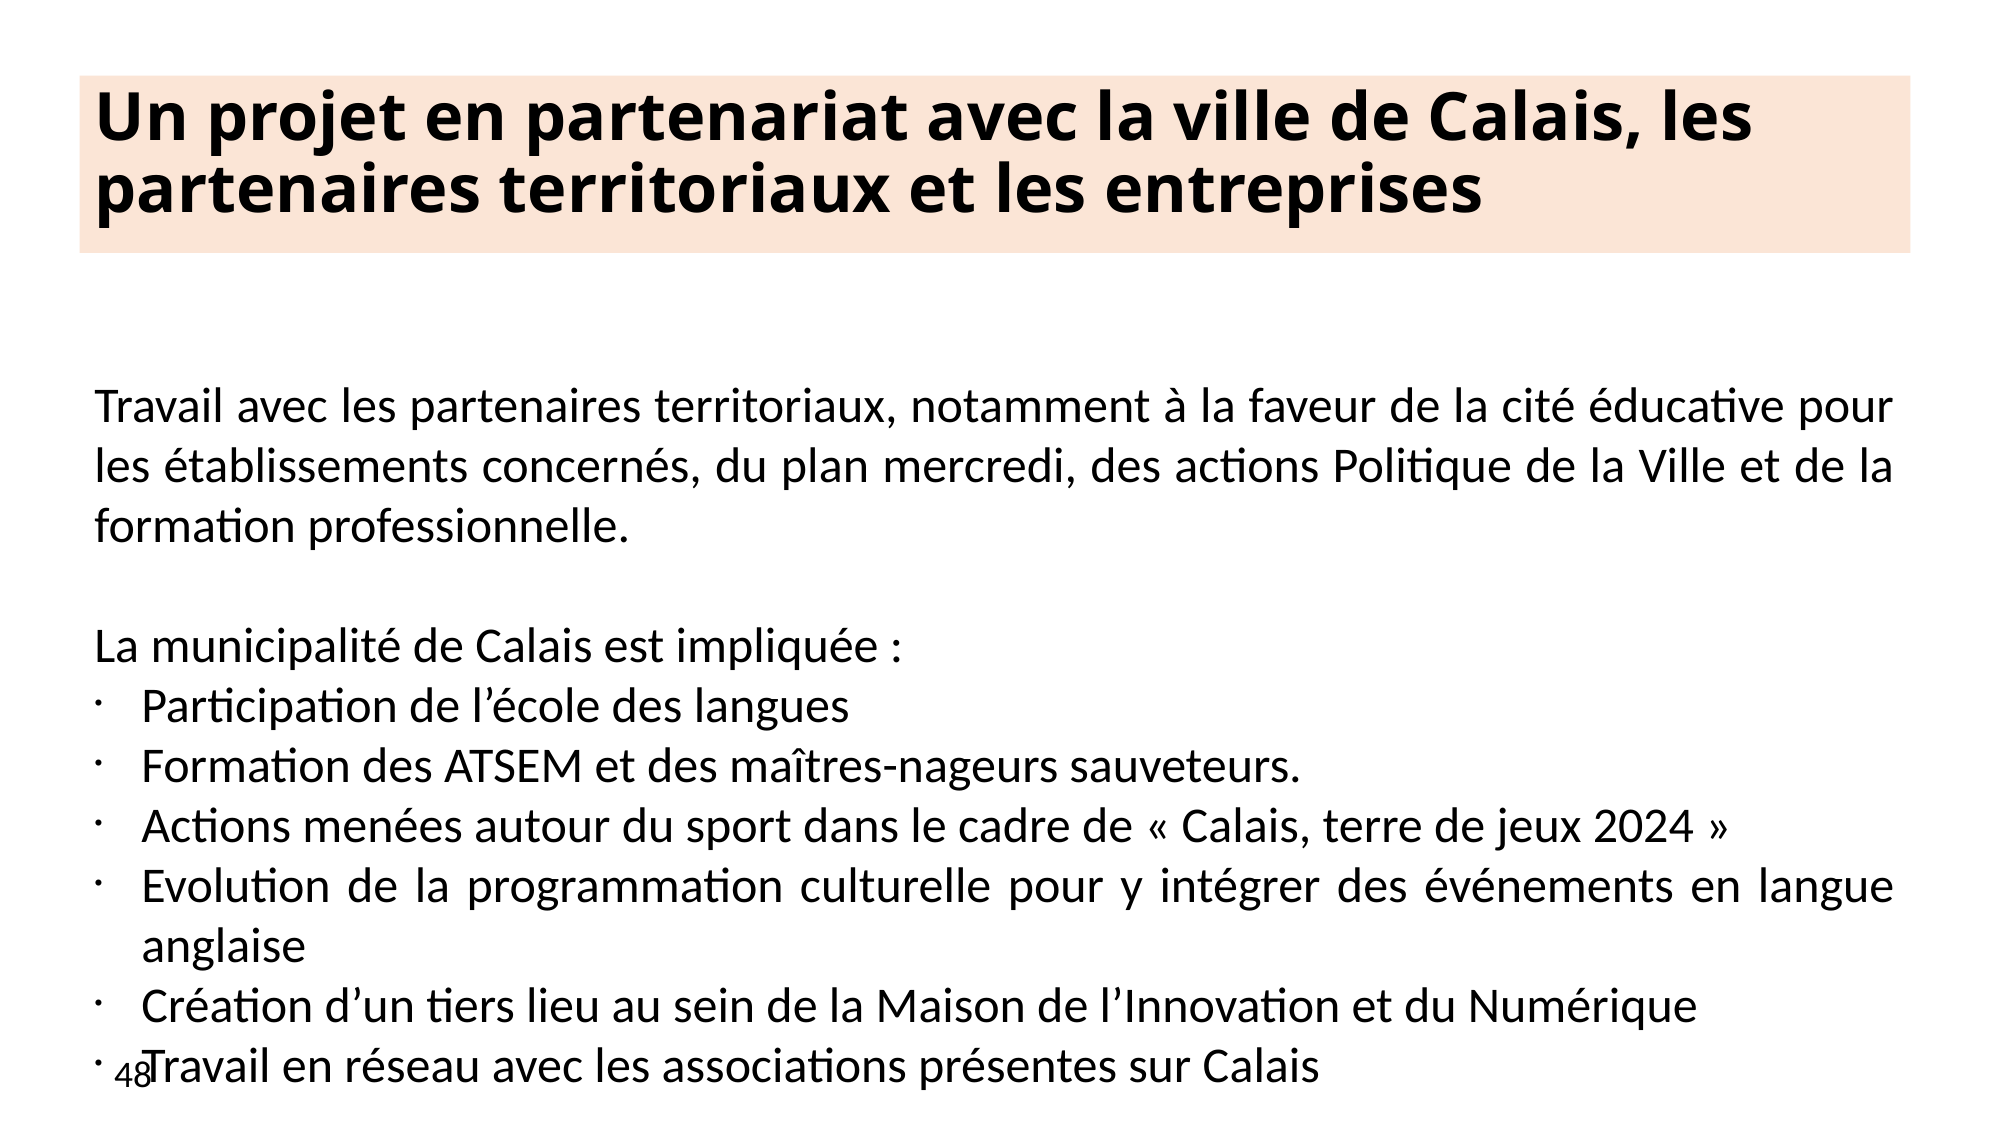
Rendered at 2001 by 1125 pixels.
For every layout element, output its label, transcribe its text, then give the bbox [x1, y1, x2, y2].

text_box Travail avec les partenaires territoriaux, notamment à la faveur de la cité éducative pour les établissements concernés, du plan mercredi, des actions Politique de la Ville et de la formation professionnelle. La municipalité de Calais est impliquée : Participation de l’école des langues Formation des ATSEM et des maîtres-nageurs sauveteurs. Actions menées autour du sport dans le cadre de « Calais, terre de jeux 2024 » Evolution de la programmation culturelle pour y intégrer des événements en langue anglaise Création d’un tiers lieu au sein de la Maison de l’Innovation et du Numérique Travail en réseau avec les associations présentes sur Calais [79, 320, 1911, 1125]
title Un projet en partenariat avec la ville de Calais, les partenaires territoriaux et les entreprises [79, 75, 1911, 253]
